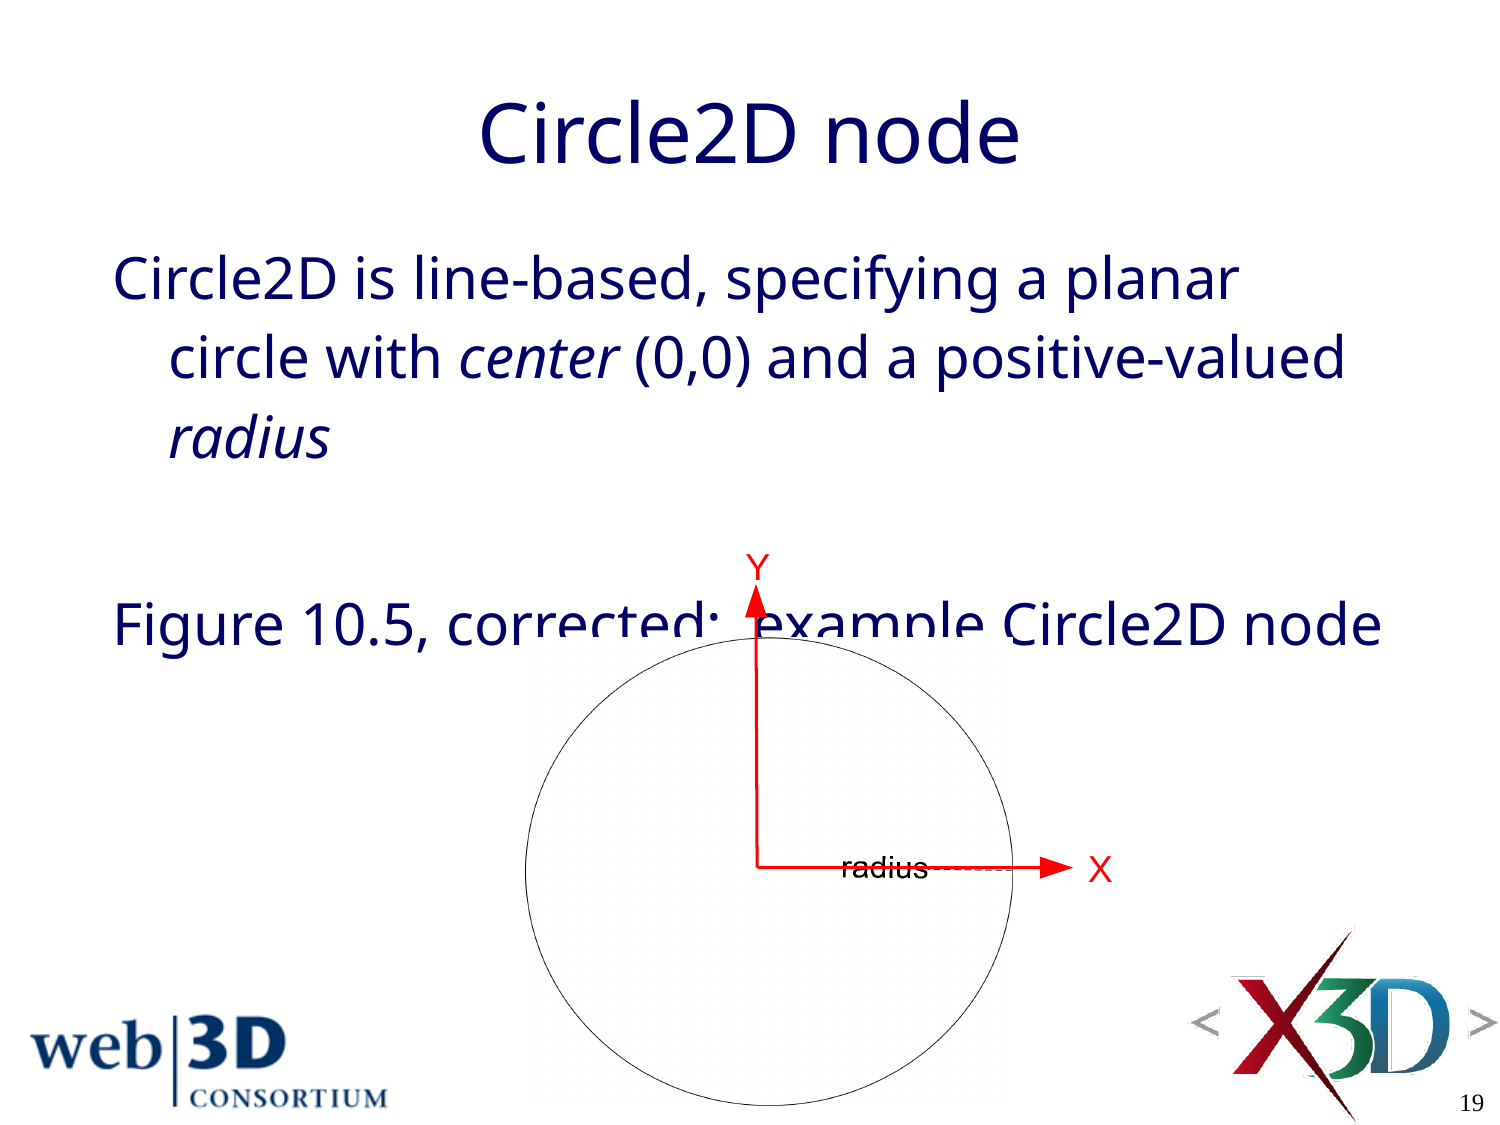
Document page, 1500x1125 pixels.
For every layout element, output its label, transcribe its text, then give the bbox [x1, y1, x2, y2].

text_box Y [730, 539, 786, 597]
picture [758, 637, 1013, 866]
picture [1187, 926, 1500, 1125]
list Circle2D is line-based, specifying a planar circle with center (0,0) and a positive-valued radius Figure 10.5, corrected: example Circle2D node [112, 237, 1388, 986]
picture [12, 998, 413, 1118]
title Circle2D node [112, 37, 1388, 226]
text_box X [1073, 840, 1128, 898]
picture [525, 637, 1013, 1106]
